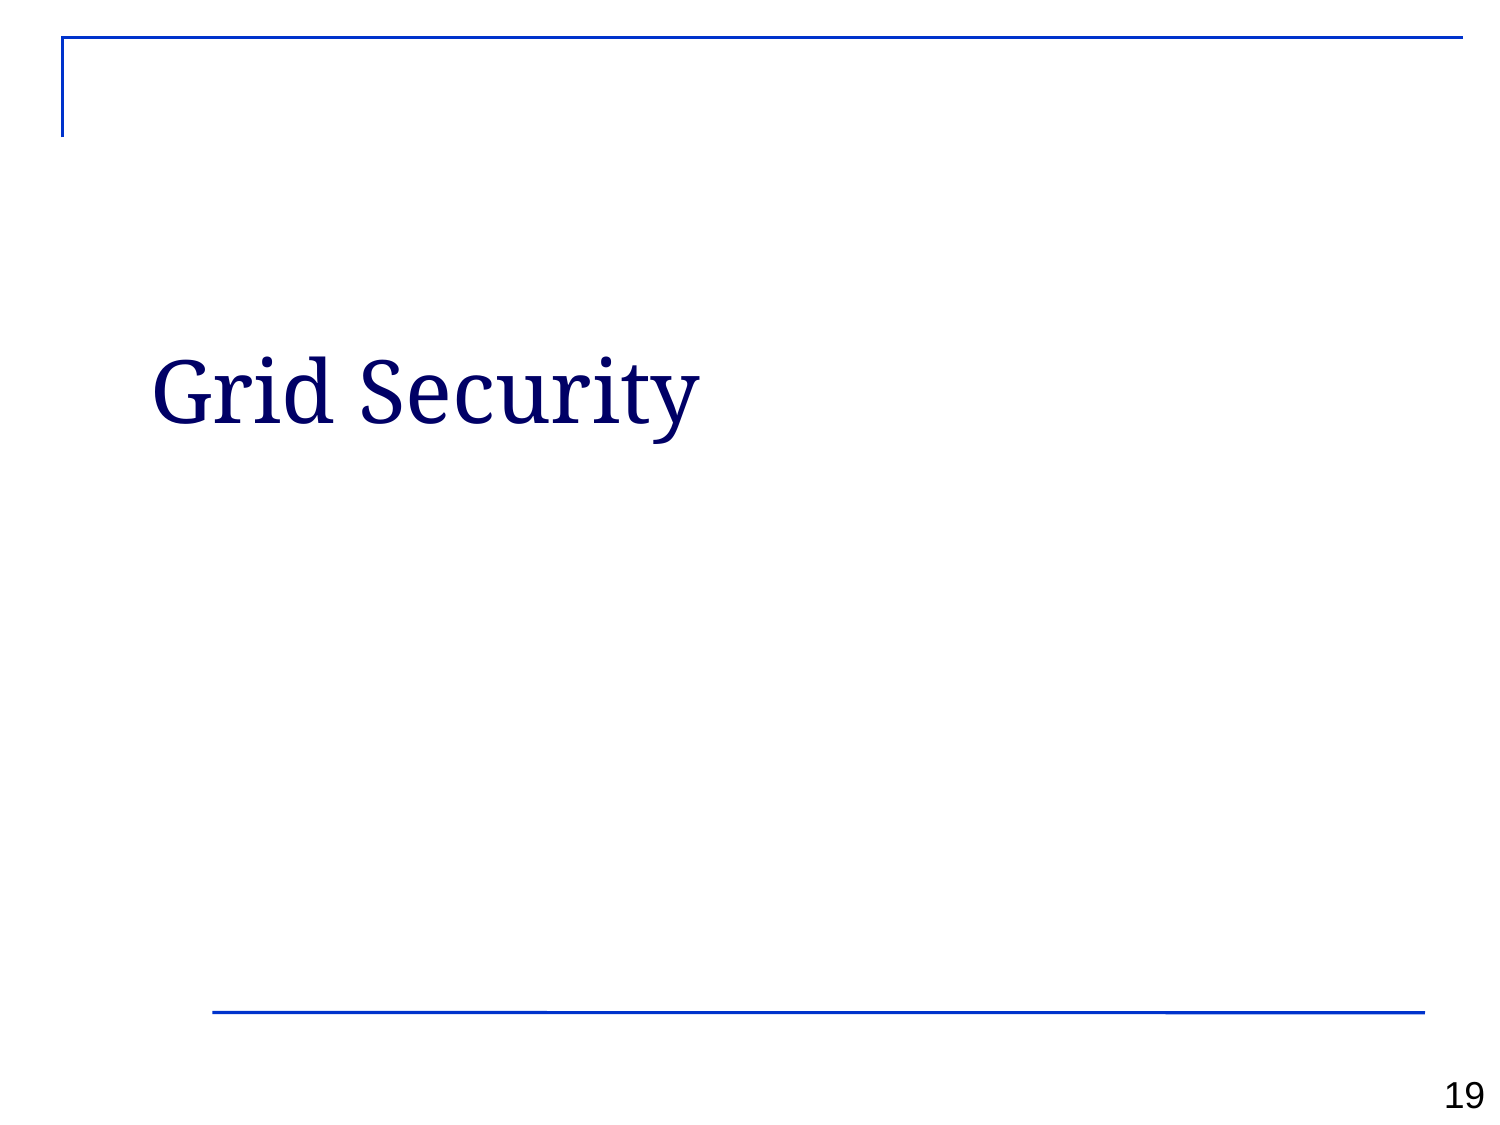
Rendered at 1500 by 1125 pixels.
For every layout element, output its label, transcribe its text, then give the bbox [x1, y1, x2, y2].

text_box <number> [1425, 1075, 1500, 1123]
title Grid Security [150, 249, 1400, 538]
